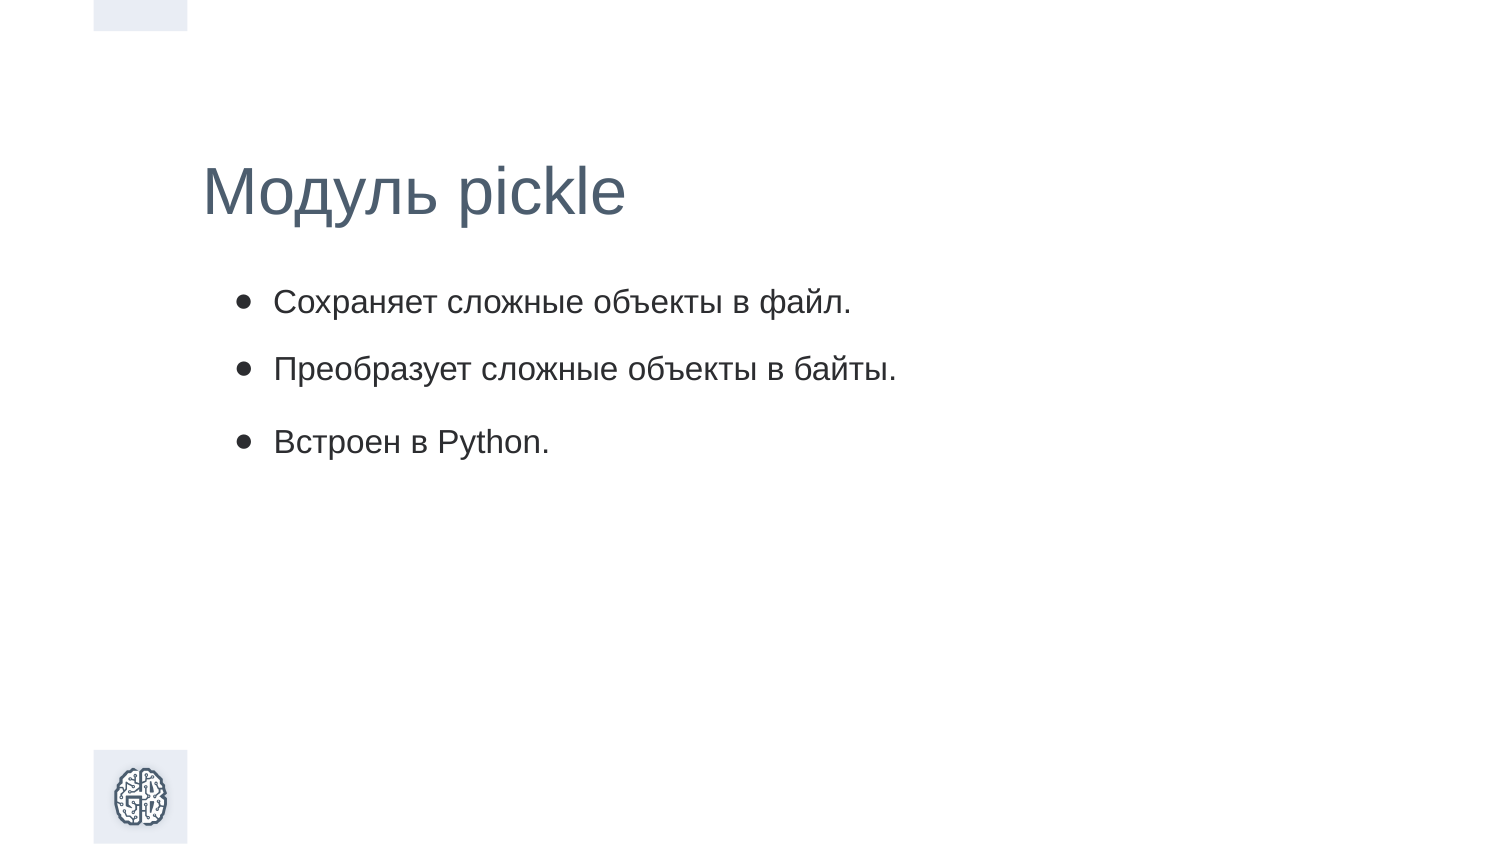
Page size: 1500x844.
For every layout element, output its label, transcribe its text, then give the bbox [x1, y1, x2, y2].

text_box Преобразует сложные объекты в байты. [187, 321, 1372, 394]
text_box Модуль pickle [187, 93, 1312, 259]
text_box Сохраняет сложные объекты в файл. [187, 259, 1312, 322]
text_box Встроен в Python. [187, 394, 1405, 467]
picture [106, 760, 175, 834]
